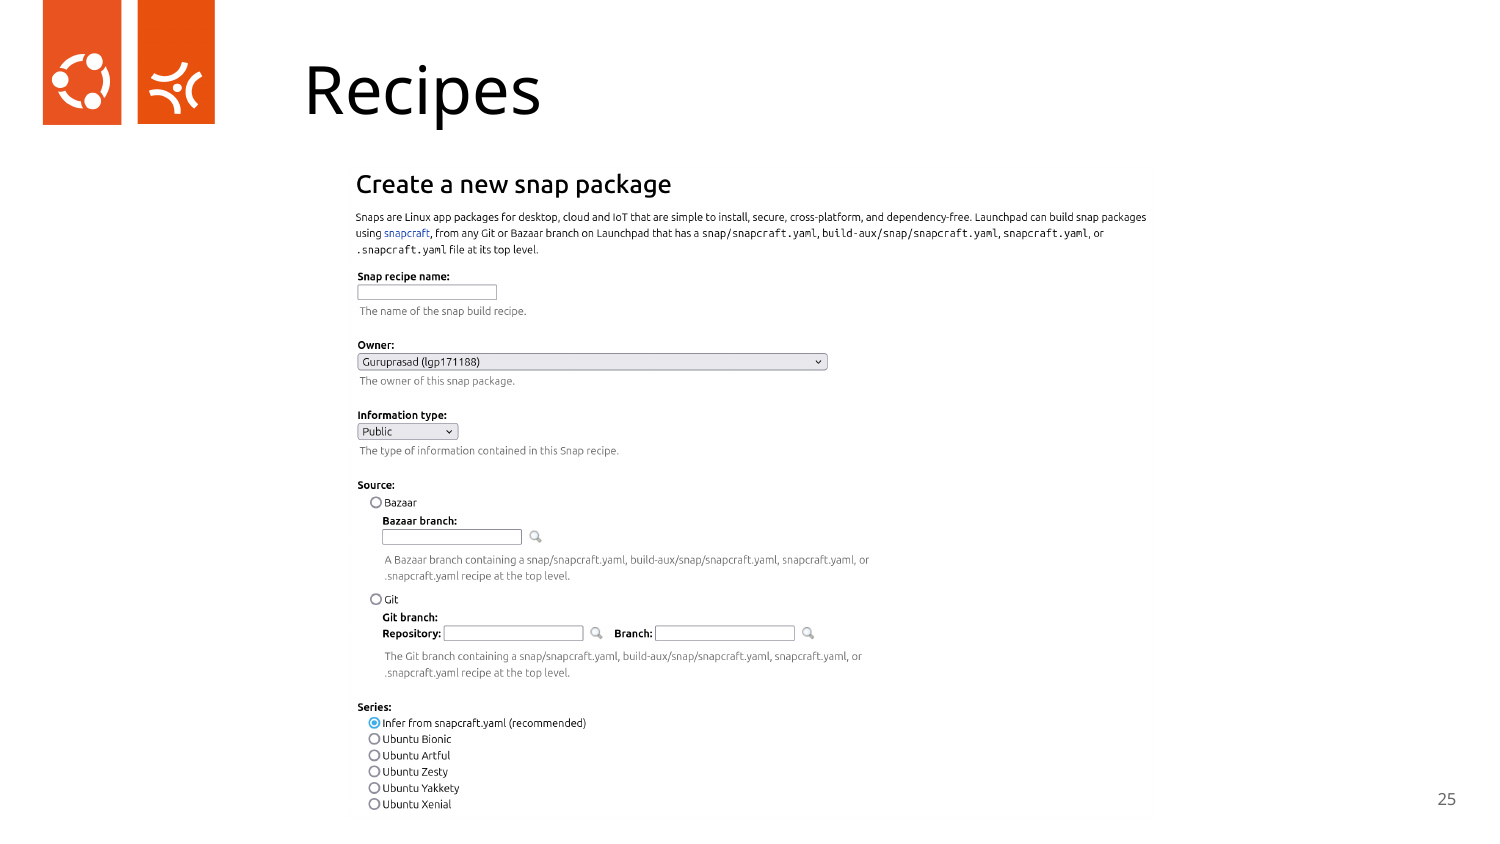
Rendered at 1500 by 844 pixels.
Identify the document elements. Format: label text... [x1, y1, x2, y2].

slide_number <number> [1381, 773, 1472, 839]
picture [137, 0, 216, 124]
text_box Recipes [288, 33, 901, 141]
picture [347, 165, 1153, 819]
